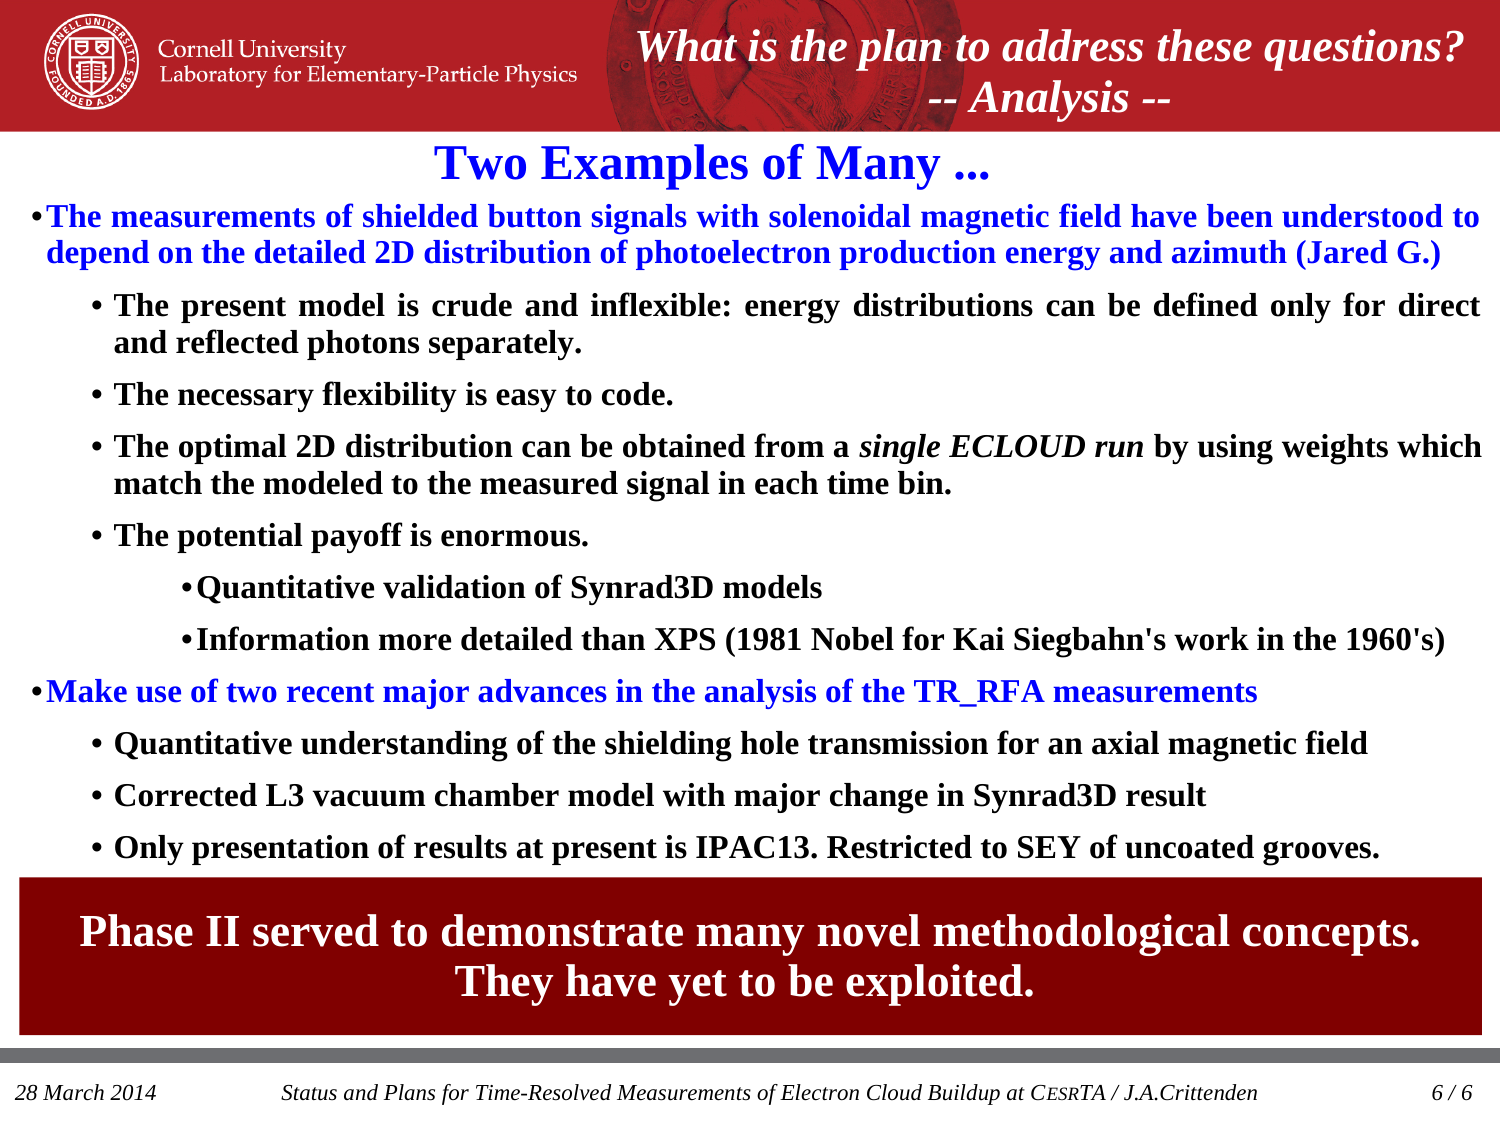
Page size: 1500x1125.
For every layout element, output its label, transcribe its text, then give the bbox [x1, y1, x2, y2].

picture [0, 0, 1500, 132]
text_box Two Examples of Many ... [412, 127, 1013, 189]
text_box Phase II served to demonstrate many novel methodological concepts. They have yet to be exploited. [19, 877, 1482, 1036]
text_box The measurements of shielded button signals with solenoidal magnetic field have been understood to depend on the detailed 2D distribution of photoelectron production energy and azimuth (Jared G.) The present model is crude and inflexible: energy distributions can be defined only for direct and reflected photons separately. The necessary flexibility is easy to code. The optimal 2D distribution can be obtained from a single ECLOUD run by using weights which match the modeled to the measured signal in each time bin. The potential payoff is enormous. Quantitative validation of Synrad3D models Information more detailed than XPS (1981 Nobel for Kai Siegbahn's work in the 1960's) Make use of two recent major advances in the analysis of the TR_RFA measurements Quantitative understanding of the shielding hole transmission for an axial magnetic field Corrected L3 vacuum chamber model with major change in Synrad3D result Only presentation of results at present is IPAC13. Restricted to SEY of uncoated grooves. [16, 189, 1498, 874]
title What is the plan to address these questions? -- Analysis -- [600, 7, 1500, 136]
